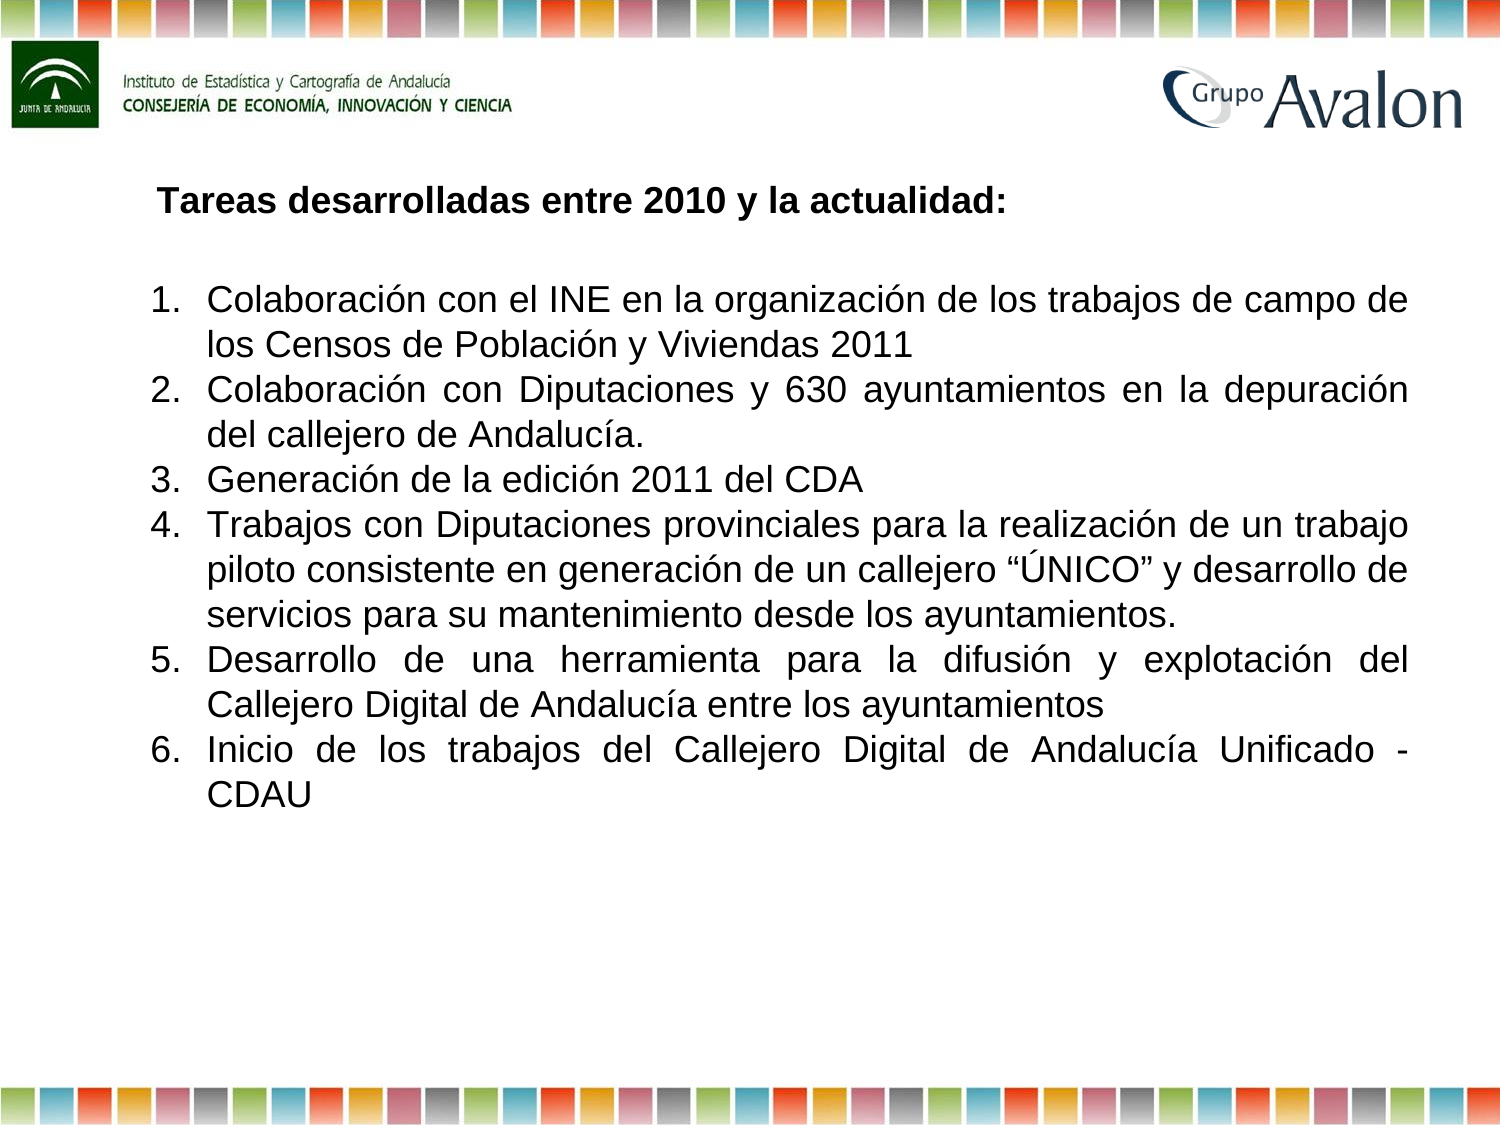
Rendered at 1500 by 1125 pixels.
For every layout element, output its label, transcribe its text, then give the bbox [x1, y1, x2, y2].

text_box Tareas desarrolladas entre 2010 y la actualidad: [141, 148, 1359, 249]
text_box Colaboración con el INE en la organización de los trabajos de campo de los Censos de Población y Viviendas 2011 Colaboración con Diputaciones y 630 ayuntamientos en la depuración del callejero de Andalucía. Generación de la edición 2011 del CDA Trabajos con Diputaciones provinciales para la realización de un trabajo piloto consistente en generación de un callejero “ÚNICO” y desarrollo de servicios para su mantenimiento desde los ayuntamientos. Desarrollo de una herramienta para la difusión y explotación del Callejero Digital de Andalucía entre los ayuntamientos Inicio de los trabajos del Callejero Digital de Andalucía Unificado - CDAU [135, 267, 1424, 977]
picture [0, 0, 1500, 1125]
